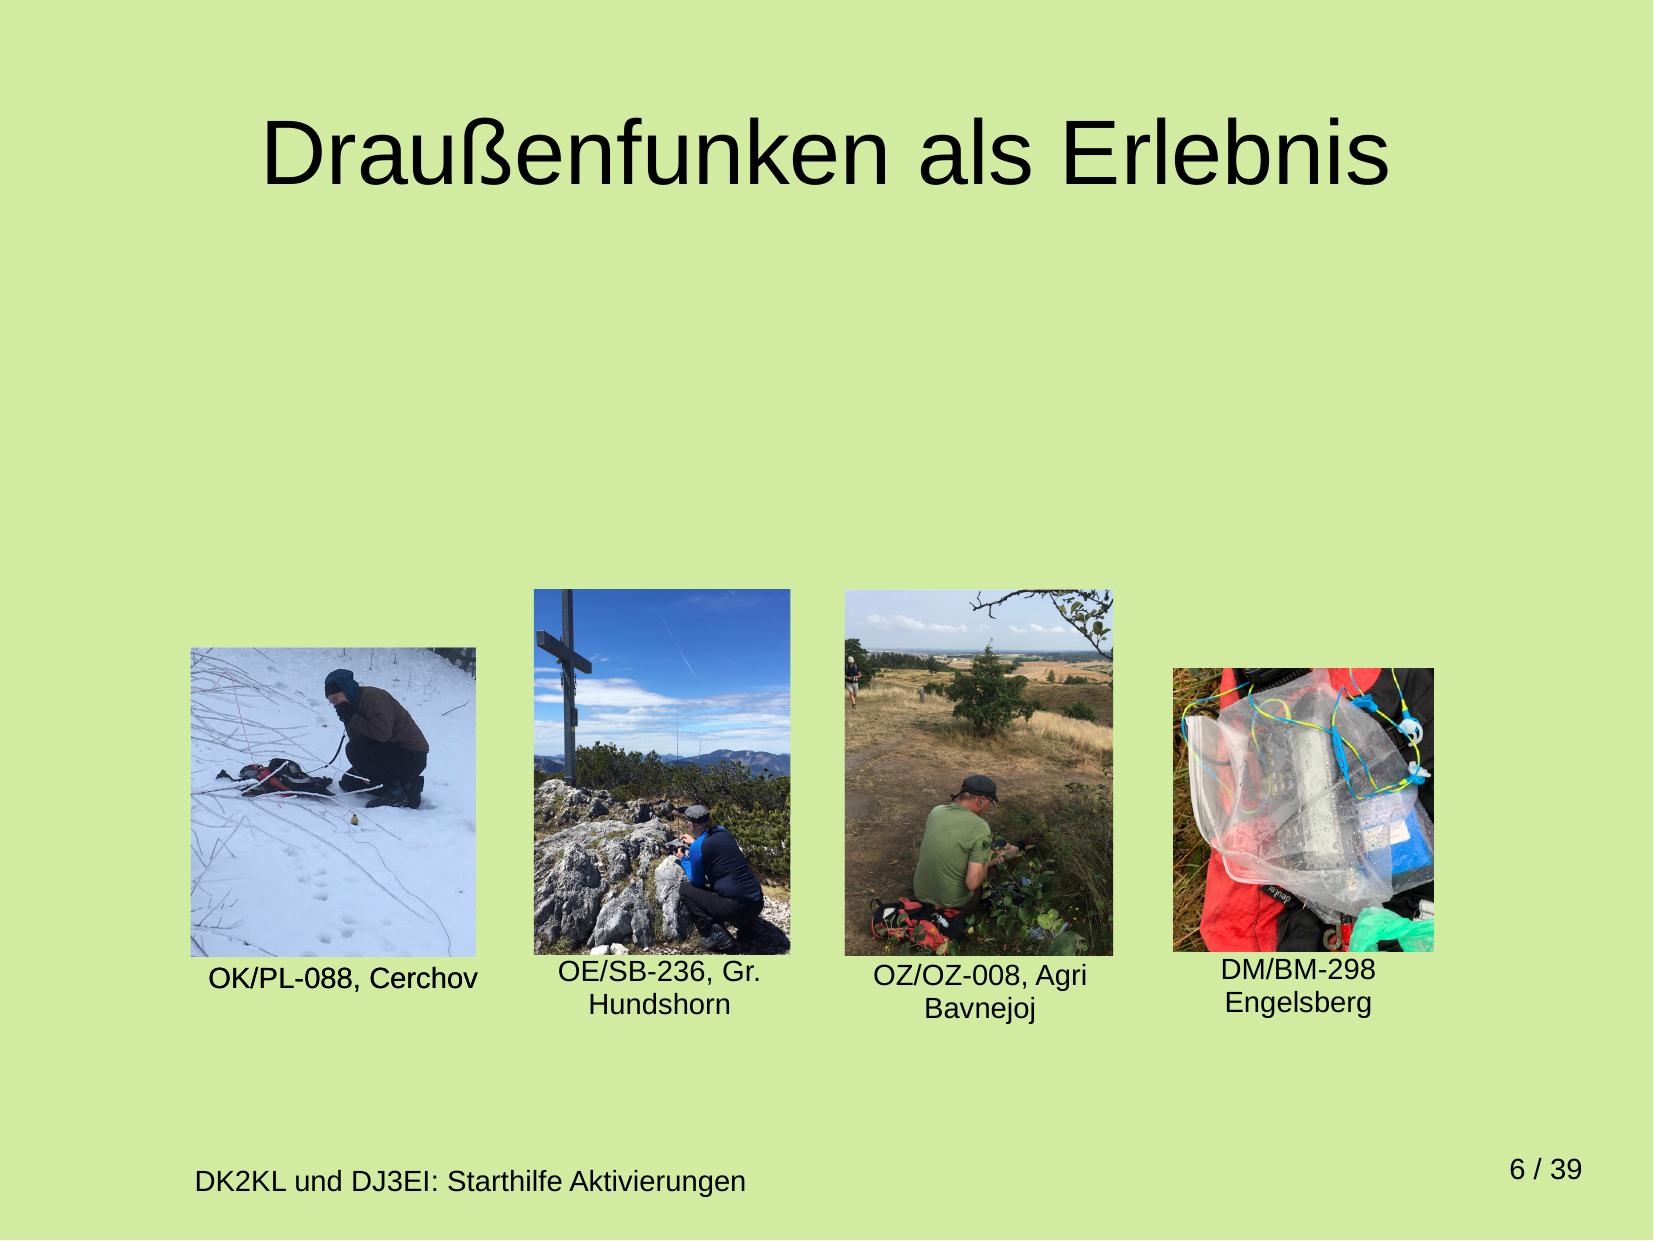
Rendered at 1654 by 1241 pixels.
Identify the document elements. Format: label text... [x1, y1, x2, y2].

title Draußenfunken als Erlebnis [82, 49, 1571, 257]
title OK/PL-088, Cerchov [177, 961, 510, 995]
picture [533, 589, 791, 955]
picture [190, 647, 476, 957]
picture [1173, 668, 1434, 952]
picture [844, 589, 1114, 956]
title DM/BM-298 Engelsberg [1132, 953, 1465, 1019]
title OE/SB-236, Gr. Hundshorn [493, 955, 826, 1021]
title OZ/OZ-008, Agri Bavnejoj [814, 959, 1147, 1025]
